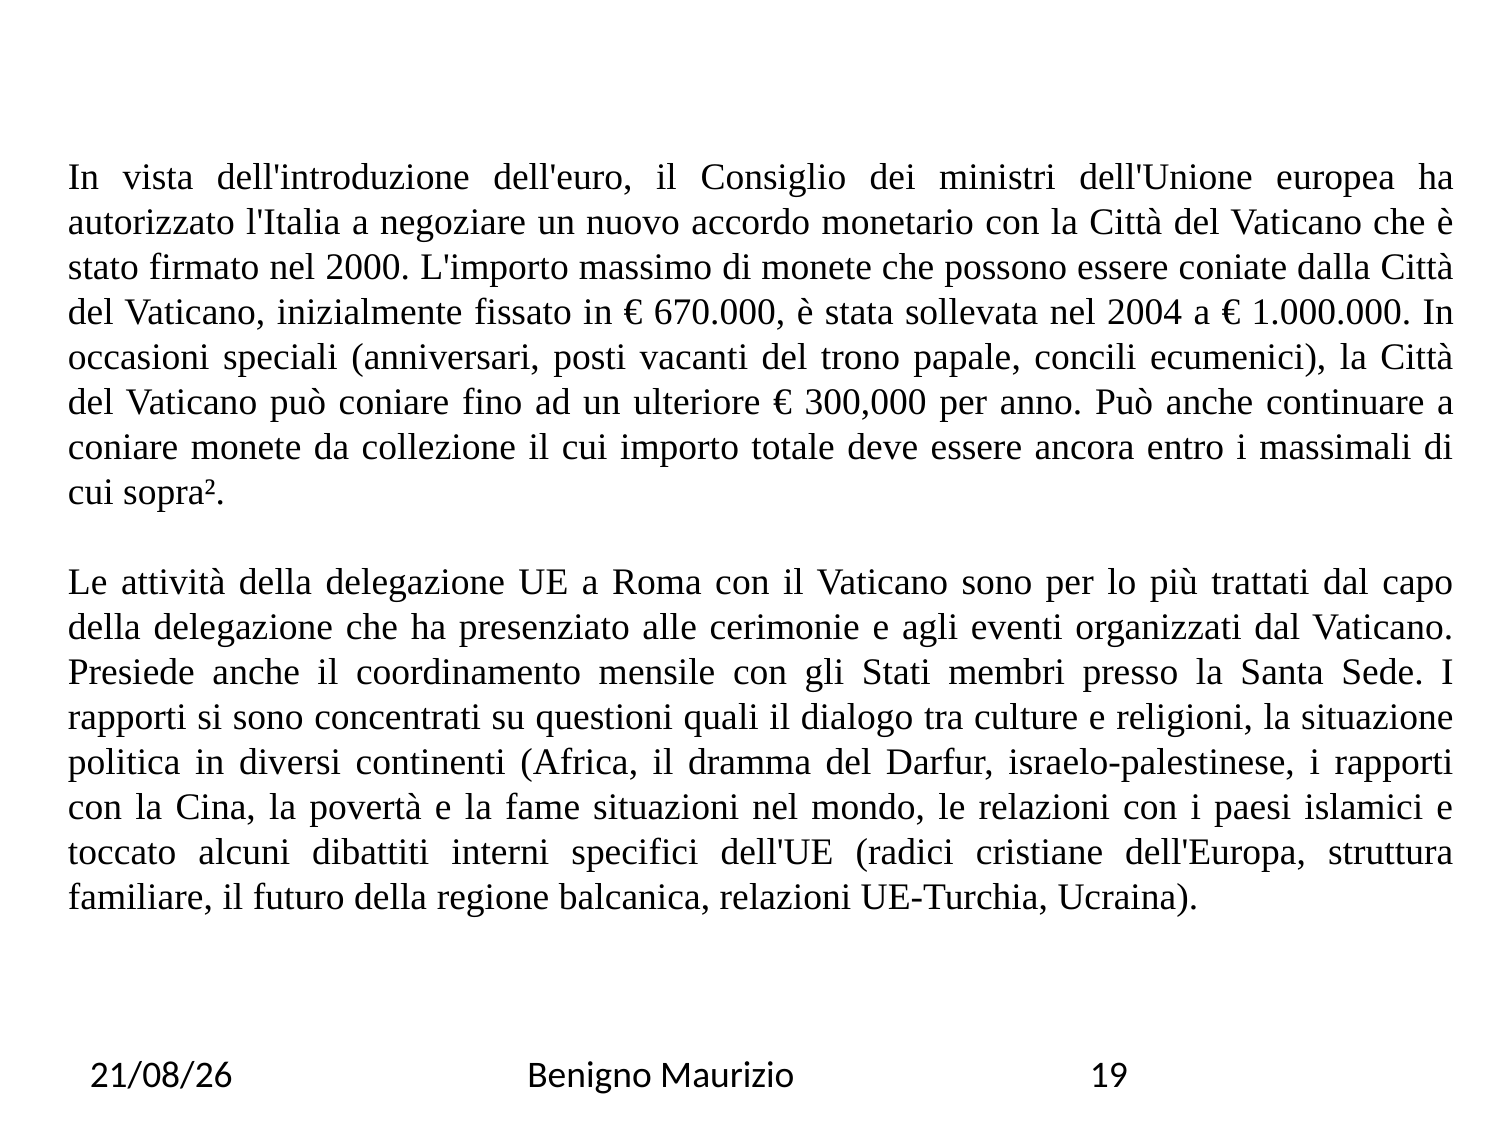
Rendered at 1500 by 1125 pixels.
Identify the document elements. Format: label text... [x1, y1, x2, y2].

slide_number 14/07/15 [75, 1042, 425, 1103]
text_box In vista dell'introduzione dell'euro, il Consiglio dei ministri dell'Unione europea ha autorizzato l'Italia a negoziare un nuovo accordo monetario con la Città del Vaticano che è stato firmato nel 2000. L'importo massimo di monete che possono essere coniate dalla Città del Vaticano, inizialmente fissato in € 670.000, è stata sollevata nel 2004 a € 1.000.000. In occasioni speciali (anniversari, posti vacanti del trono papale, concili ecumenici), la Città del Vaticano può coniare fino ad un ulteriore € 300,000 per anno. Può anche continuare a coniare monete da collezione il cui importo totale deve essere ancora entro i massimali di cui sopra². Le attività della delegazione UE a Roma con il Vaticano sono per lo più trattati dal capo della delegazione che ha presenziato alle cerimonie e agli eventi organizzati dal Vaticano. Presiede anche il coordinamento mensile con gli Stati membri presso la Santa Sede. I rapporti si sono concentrati su questioni quali il dialogo tra culture e religioni, la situazione politica in diversi continenti (Africa, il dramma del Darfur, israelo-palestinese, i rapporti con la Cina, la povertà e la fame situazioni nel mondo, le relazioni con i paesi islamici e toccato alcuni dibattiti interni specifici dell'UE (radici cristiane dell'Europa, struttura familiare, il futuro della regione balcanica, relazioni UE-Turchia, Ucraina). [53, 54, 1471, 970]
slide_number <numero> [1074, 1042, 1425, 1103]
footer Benigno Maurizio [512, 1042, 988, 1103]
